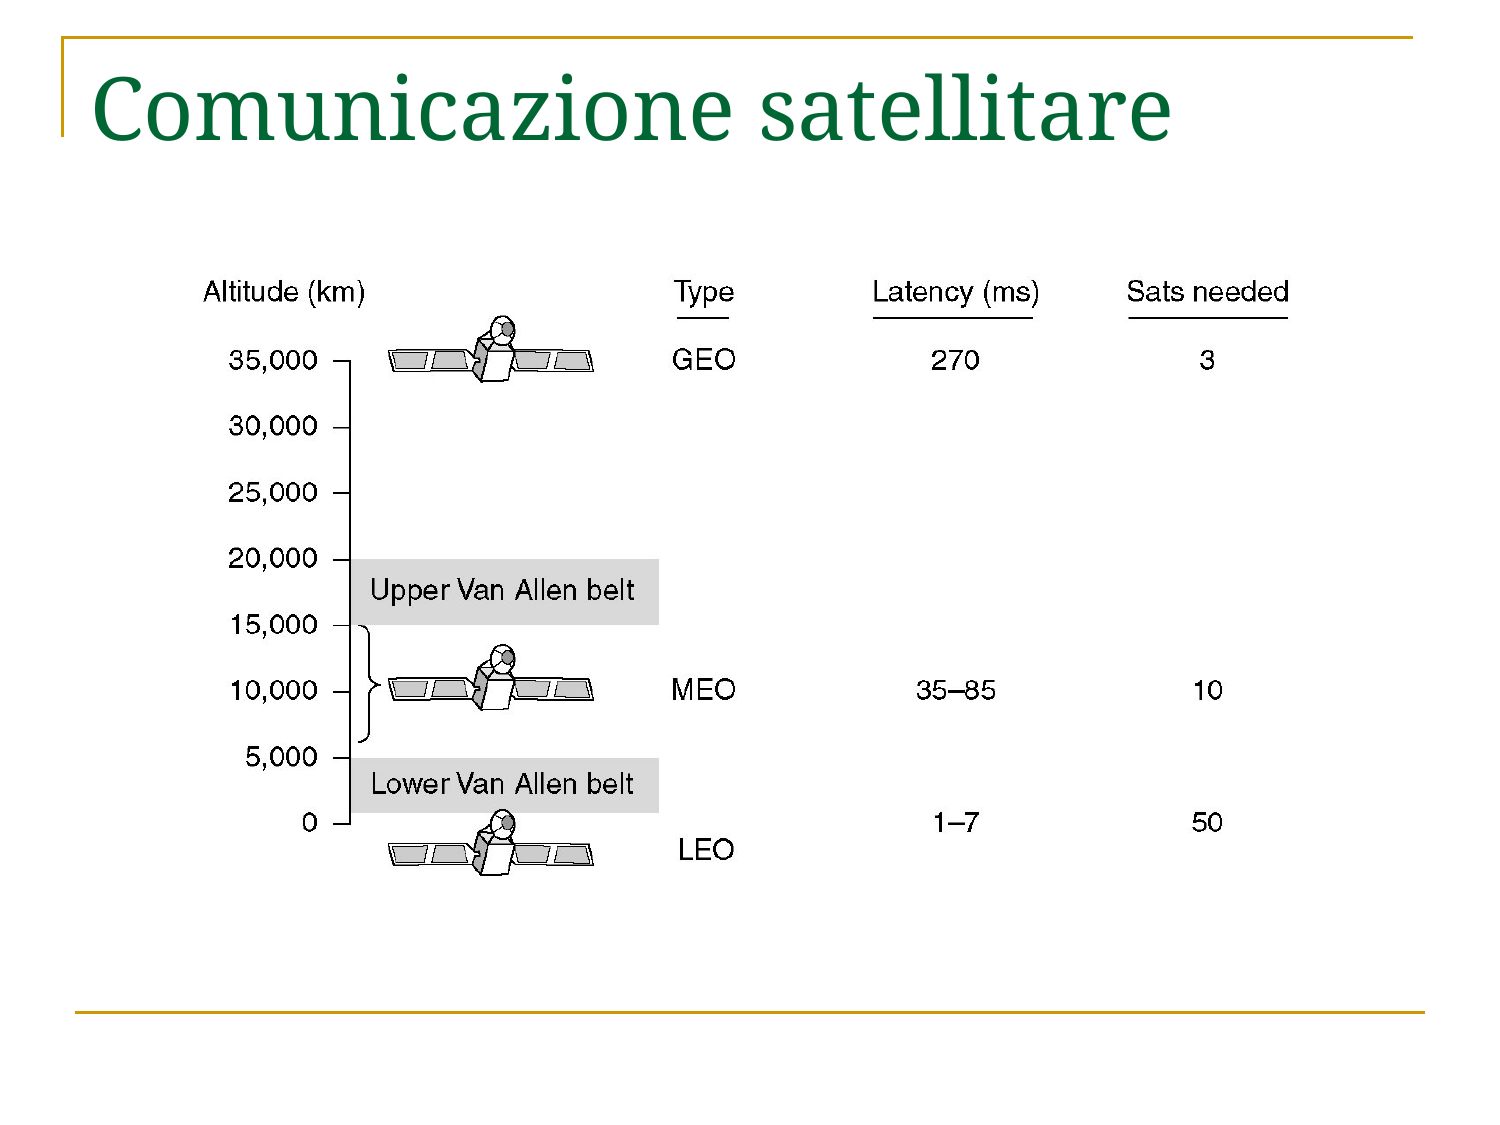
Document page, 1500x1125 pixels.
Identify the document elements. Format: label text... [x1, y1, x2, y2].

picture [198, 273, 1291, 879]
title Comunicazione satellitare [75, 45, 1426, 233]
